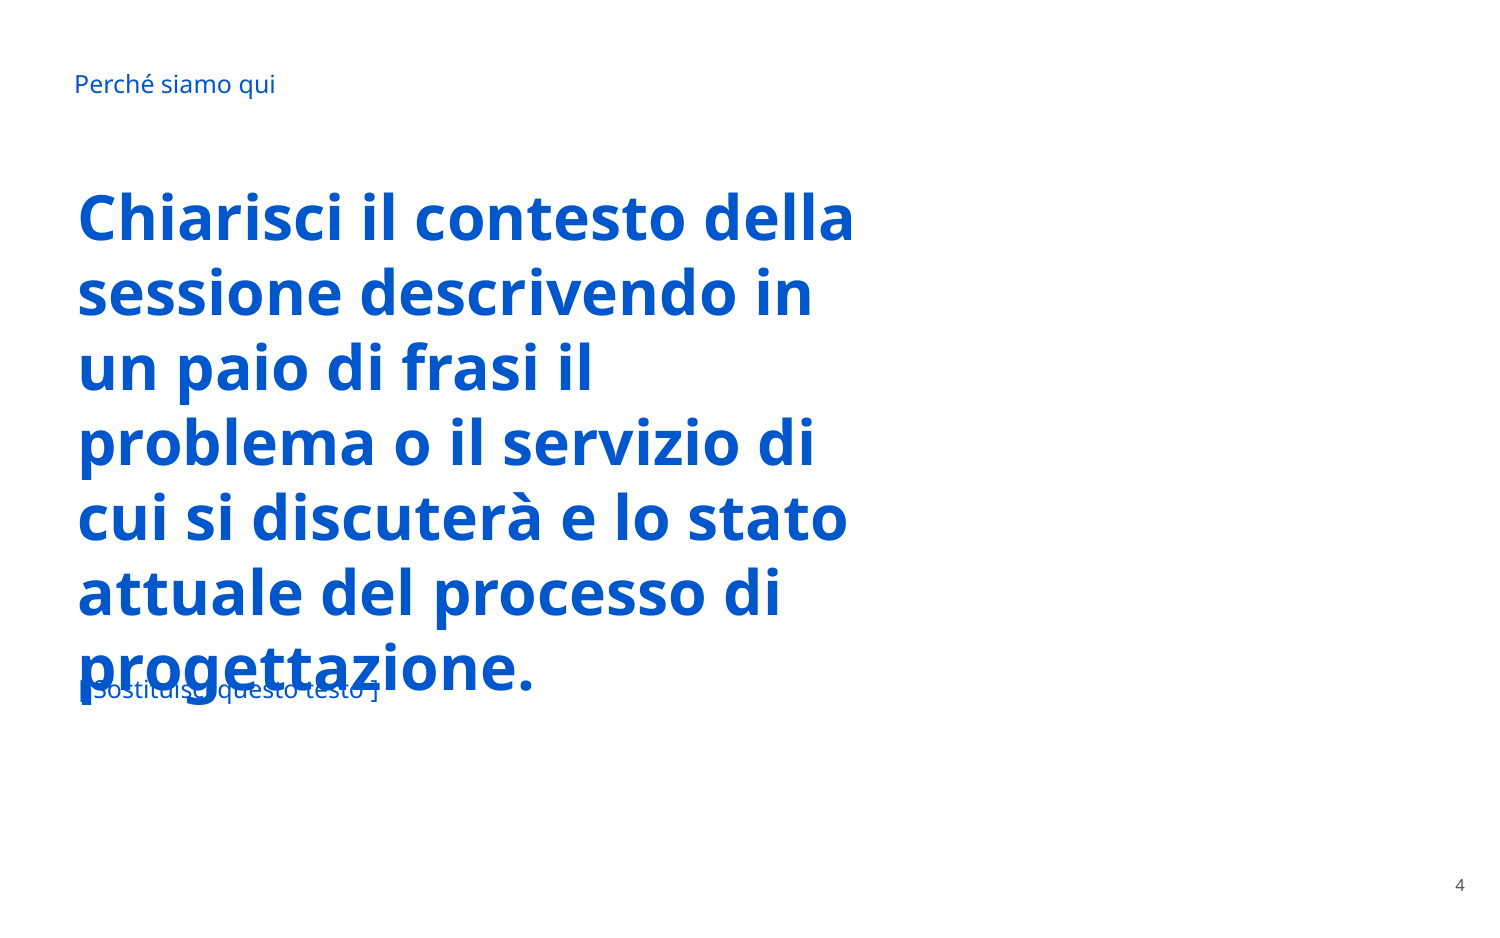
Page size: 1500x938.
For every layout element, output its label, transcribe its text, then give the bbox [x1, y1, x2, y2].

text_box [ Sostituisci questo testo ] [63, 663, 701, 715]
slide_number <number> [1389, 849, 1480, 922]
text_box Perché siamo qui [59, 58, 696, 110]
text_box Chiarisci il contesto della sessione descrivendo in un paio di frasi il problema o il servizio di cui si discuterà e lo stato attuale del processo di progettazione. [62, 163, 907, 647]
